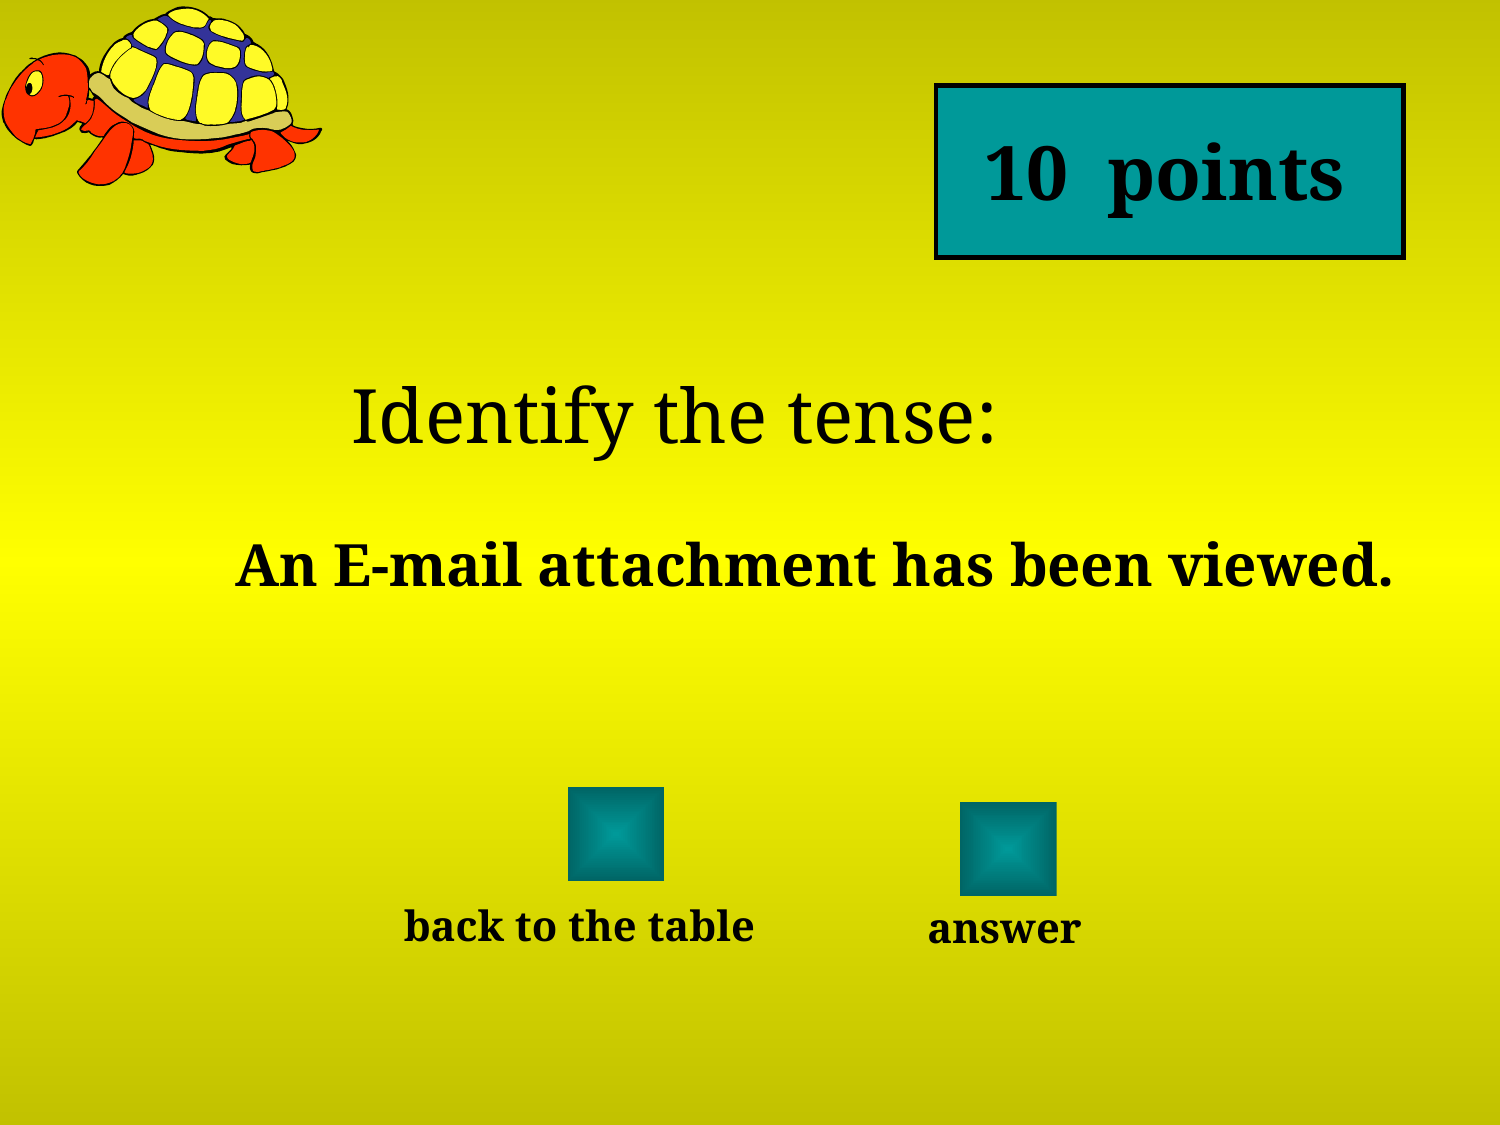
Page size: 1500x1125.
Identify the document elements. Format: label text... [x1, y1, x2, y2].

text_box [568, 787, 664, 881]
text_box [960, 802, 1057, 896]
text_box [935, 85, 1404, 258]
text_box An E-mail attachment has been viewed. [43, 520, 1438, 606]
title Identify the tense: [0, 320, 1350, 508]
text_box answer [859, 894, 1150, 959]
text_box 10 points [970, 117, 1383, 223]
text_box back to the table [375, 892, 784, 958]
